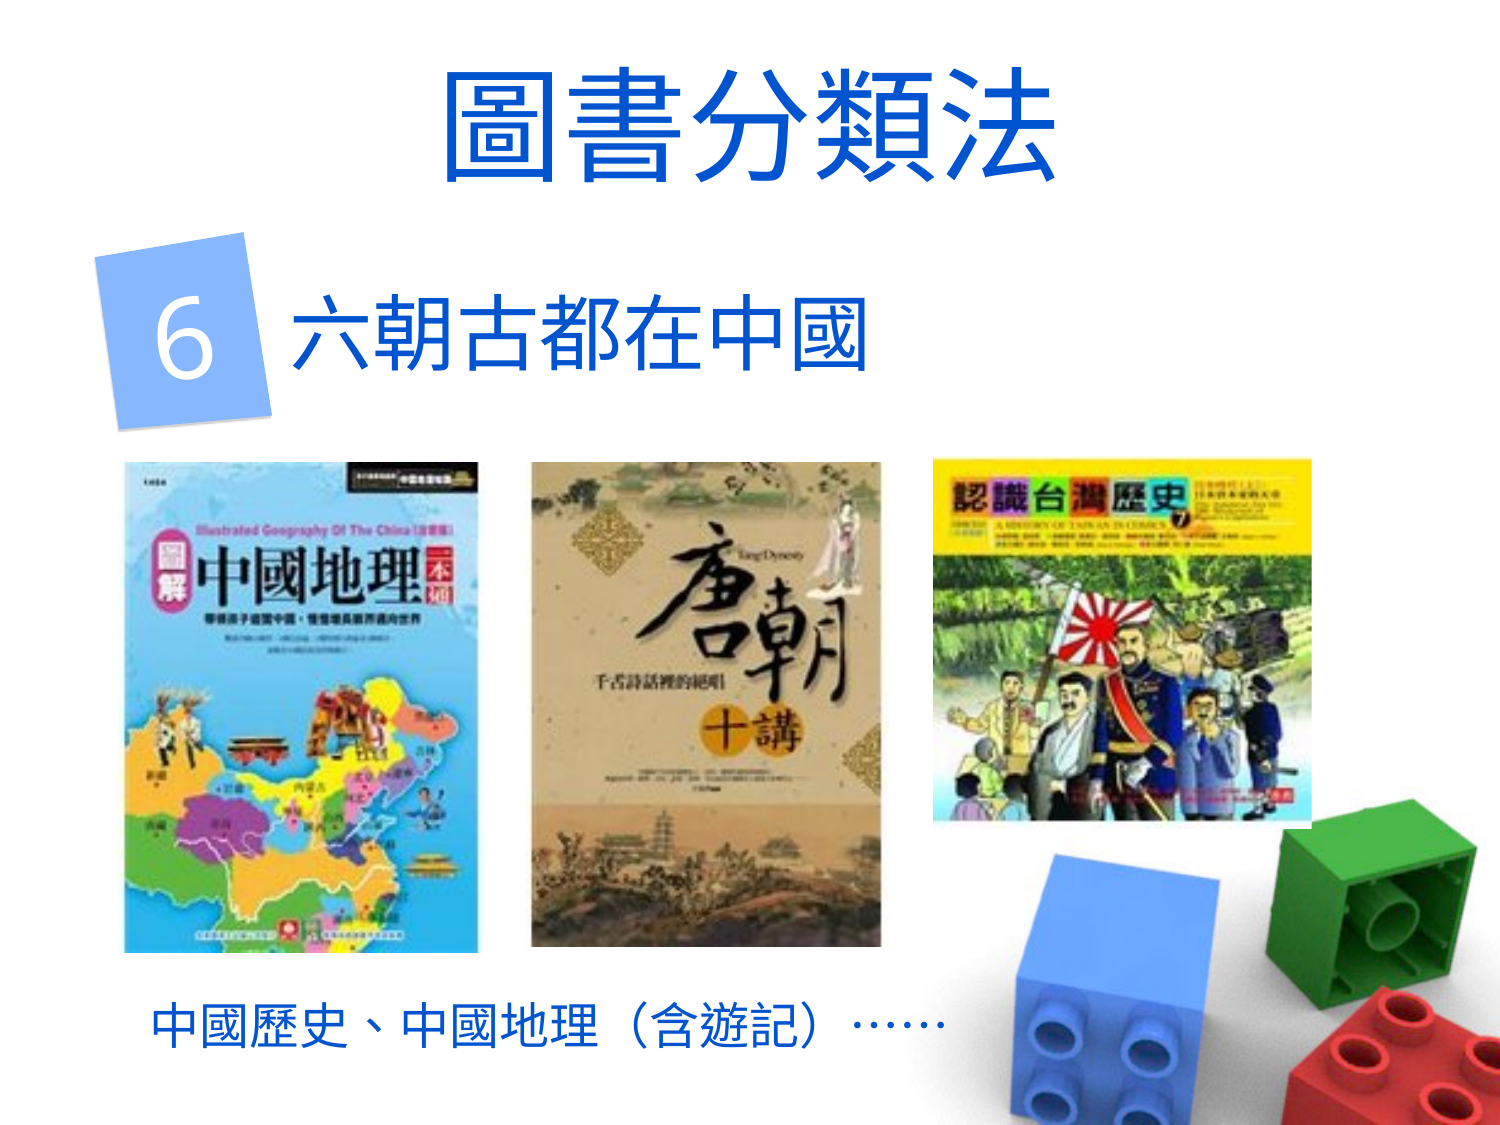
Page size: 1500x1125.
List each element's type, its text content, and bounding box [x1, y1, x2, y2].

picture [118, 187, 1500, 1125]
text_box 六朝古都在中國 [274, 273, 888, 389]
title 圖書分類法 [112, 28, 1388, 217]
text_box 6 [94, 232, 273, 430]
text_box 中國歷史、中國地理（含遊記）…… [134, 987, 965, 1063]
